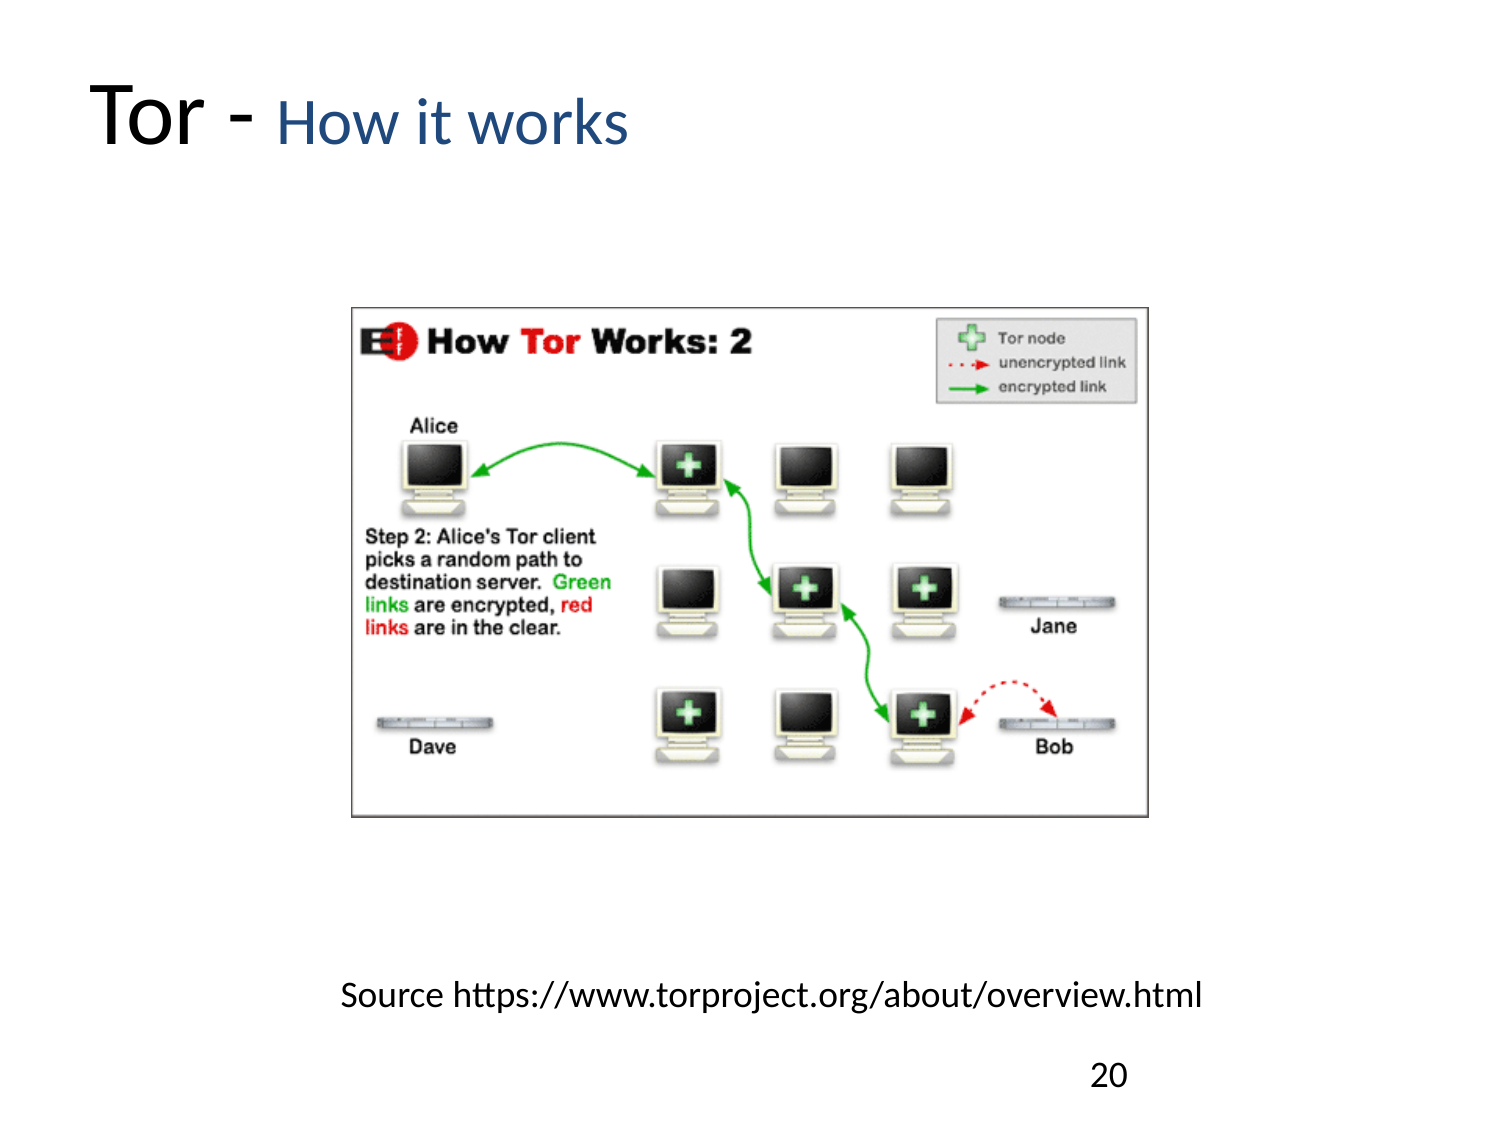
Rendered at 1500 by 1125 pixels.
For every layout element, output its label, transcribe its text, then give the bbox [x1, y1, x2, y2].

picture [351, 307, 1149, 818]
slide_number <number> [1074, 1042, 1425, 1103]
title Tor - How it works [75, 45, 1425, 233]
text_box Source https://www.torproject.org/about/overview.html [325, 962, 1219, 1023]
